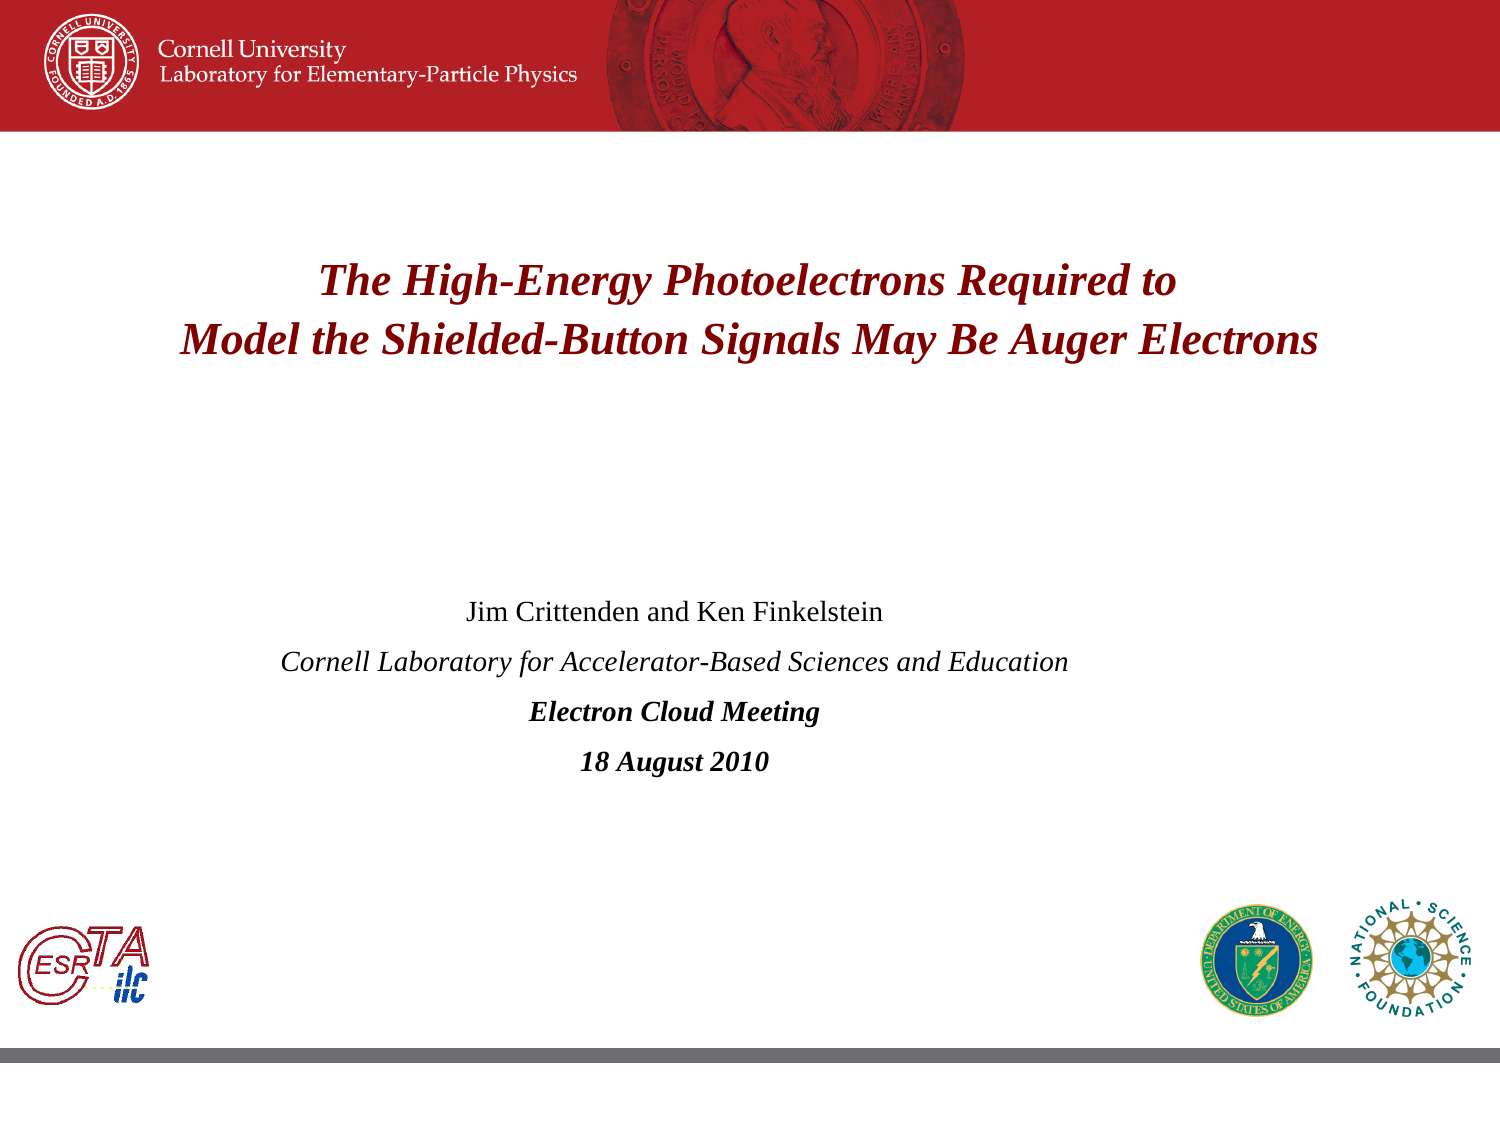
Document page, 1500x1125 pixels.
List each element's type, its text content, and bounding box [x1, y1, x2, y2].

title The High-Energy Photoelectrons Required to Model the Shielded-Button Signals May Be Auger Electrons [75, 224, 1426, 387]
picture [1350, 899, 1471, 1017]
picture [8, 899, 151, 1036]
picture [0, 0, 1500, 132]
picture [1200, 904, 1313, 1017]
subtitle Jim Crittenden and Ken Finkelstein Cornell Laboratory for Accelerator-Based Sciences and Education Electron Cloud Meeting 18 August 2010 [150, 586, 1201, 826]
